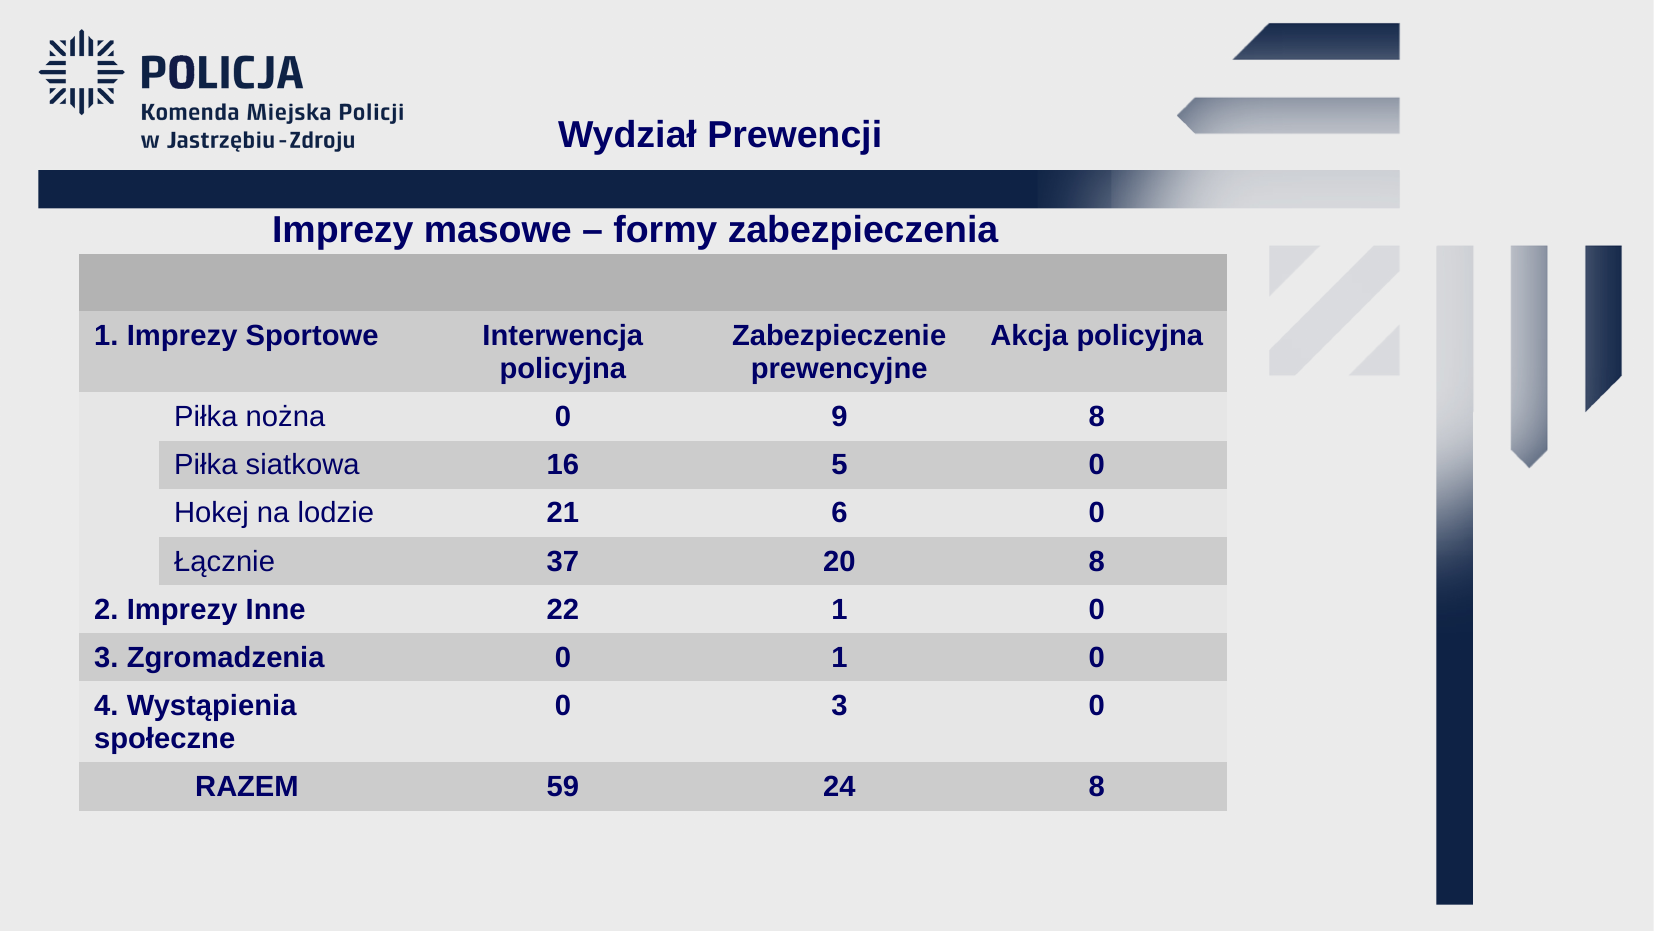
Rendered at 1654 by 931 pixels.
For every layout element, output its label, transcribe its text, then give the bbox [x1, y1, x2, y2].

table_cell 0 [967, 681, 1227, 762]
table_cell Piłka siatkowa [159, 441, 414, 489]
table_cell 8 [967, 537, 1227, 585]
table_cell 6 [711, 489, 967, 537]
table_cell RAZEM [79, 762, 414, 811]
table_cell 8 [967, 392, 1227, 441]
table_header [79, 254, 1227, 311]
table_cell 1 [711, 633, 967, 681]
table_cell 0 [414, 633, 711, 681]
table_cell 0 [414, 392, 711, 441]
table_cell 5 [711, 441, 967, 489]
table_cell 22 [414, 585, 711, 633]
table_cell 59 [414, 762, 711, 811]
table_cell Zabezpieczenie prewencyjne [711, 311, 967, 392]
table_cell 0 [967, 633, 1227, 681]
table_cell 0 [967, 585, 1227, 633]
table_cell 37 [414, 537, 711, 585]
table_cell 8 [967, 762, 1227, 811]
table_cell 9 [711, 392, 967, 441]
text_box Imprezy masowe – formy zabezpieczenia [7, 200, 1264, 284]
table_cell 0 [414, 681, 711, 762]
table_cell 3. Zgromadzenia [79, 633, 414, 681]
table_cell 0 [967, 489, 1227, 537]
table_cell Łącznie [159, 537, 414, 585]
table_cell [79, 392, 159, 585]
picture [0, 0, 1654, 931]
text_box Wydział Prewencji [543, 106, 898, 164]
table_cell Piłka nożna [159, 392, 414, 441]
table_cell 3 [711, 681, 967, 762]
table_cell 21 [414, 489, 711, 537]
table_cell Akcja policyjna [967, 311, 1227, 392]
table_cell 1. Imprezy Sportowe [79, 311, 414, 392]
table_cell 20 [711, 537, 967, 585]
table_cell Hokej na lodzie [159, 489, 414, 537]
table_cell 4. Wystąpienia społeczne [79, 681, 414, 762]
table_cell 1 [711, 585, 967, 633]
table_cell 2. Imprezy Inne [79, 585, 414, 633]
table_cell 24 [711, 762, 967, 811]
table_cell 0 [967, 441, 1227, 489]
table_cell 16 [414, 441, 711, 489]
table_cell Interwencja policyjna [414, 311, 711, 392]
